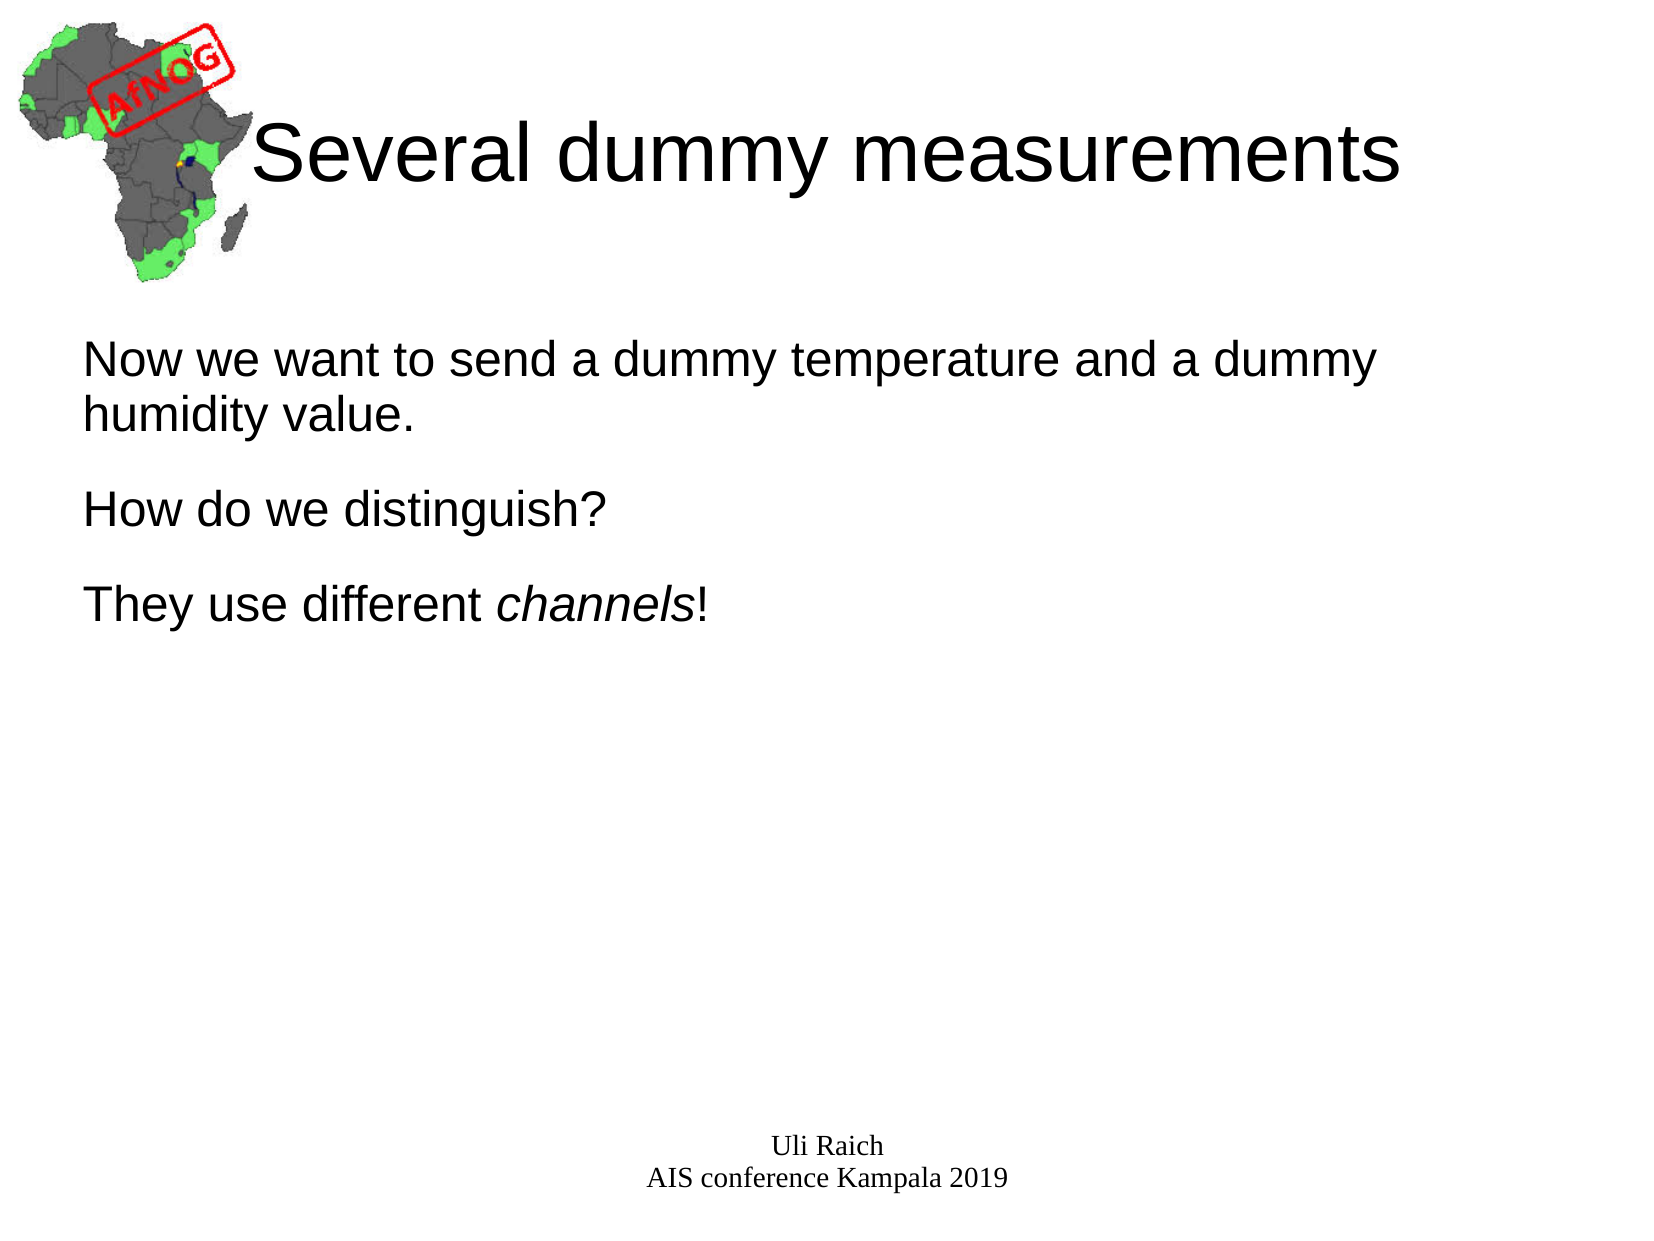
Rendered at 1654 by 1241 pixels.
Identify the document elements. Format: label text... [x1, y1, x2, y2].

title Several dummy measurements [82, 49, 1571, 257]
picture [9, 0, 259, 291]
list Now we want to send a dummy temperature and a dummy humidity value. How do we distinguish? They use different channels! [82, 330, 1571, 1051]
